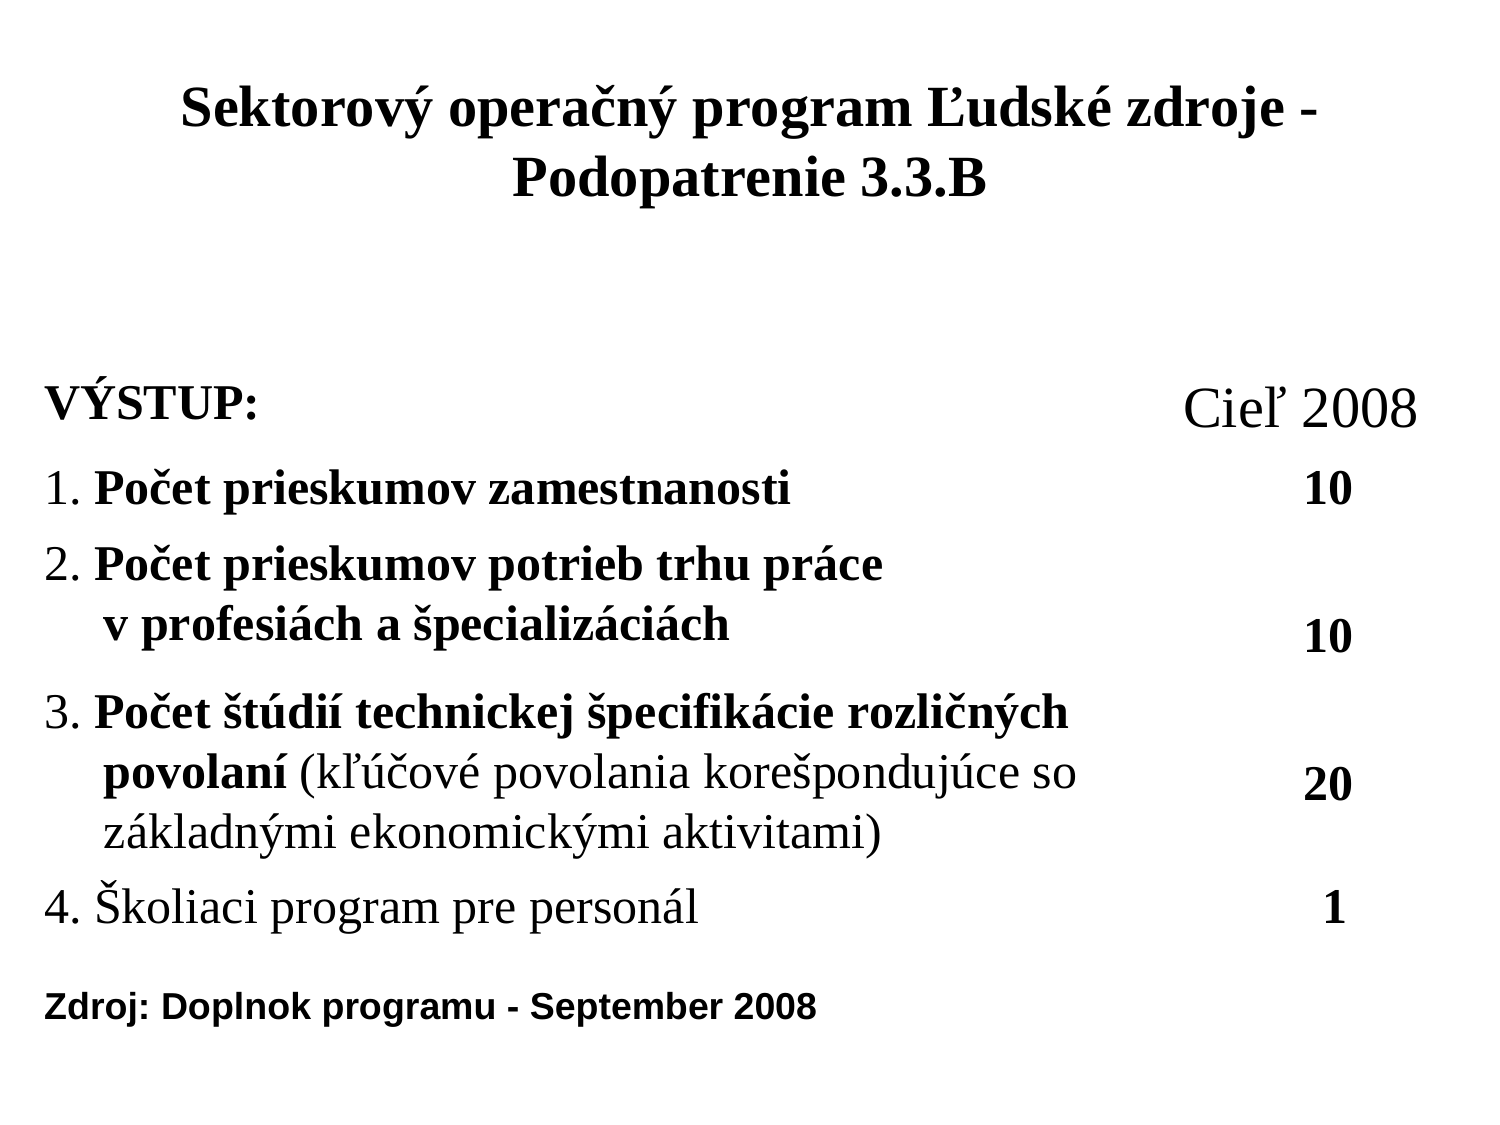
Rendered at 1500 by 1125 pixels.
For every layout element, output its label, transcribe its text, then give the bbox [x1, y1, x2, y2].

table_cell 3. Počet štúdií technickej špecifikácie rozličných povolaní (kľúčové povolania korešpondujúce so základnými ekonomickými aktivitami) [29, 670, 1131, 866]
table_cell 10 [1131, 523, 1471, 670]
table_cell 10 [1131, 447, 1471, 523]
table_cell 20 [1131, 670, 1471, 866]
table_header VÝSTUP: [29, 362, 1131, 447]
text_box Zdroj: Doplnok programu - September 2008 [29, 974, 845, 1081]
title Sektorový operačný program Ľudské zdroje - Podopatrenie 3.3.B [29, 45, 1471, 232]
table_cell 2. Počet prieskumov potrieb trhu práce v profesiách a špecializáciách [29, 523, 1131, 670]
table_cell 1 [1131, 866, 1471, 980]
table_header Cieľ 2008 [1131, 362, 1471, 447]
table_cell 1. Počet prieskumov zamestnanosti [29, 447, 1131, 523]
table_cell 4. Školiaci program pre personál [29, 866, 1131, 980]
